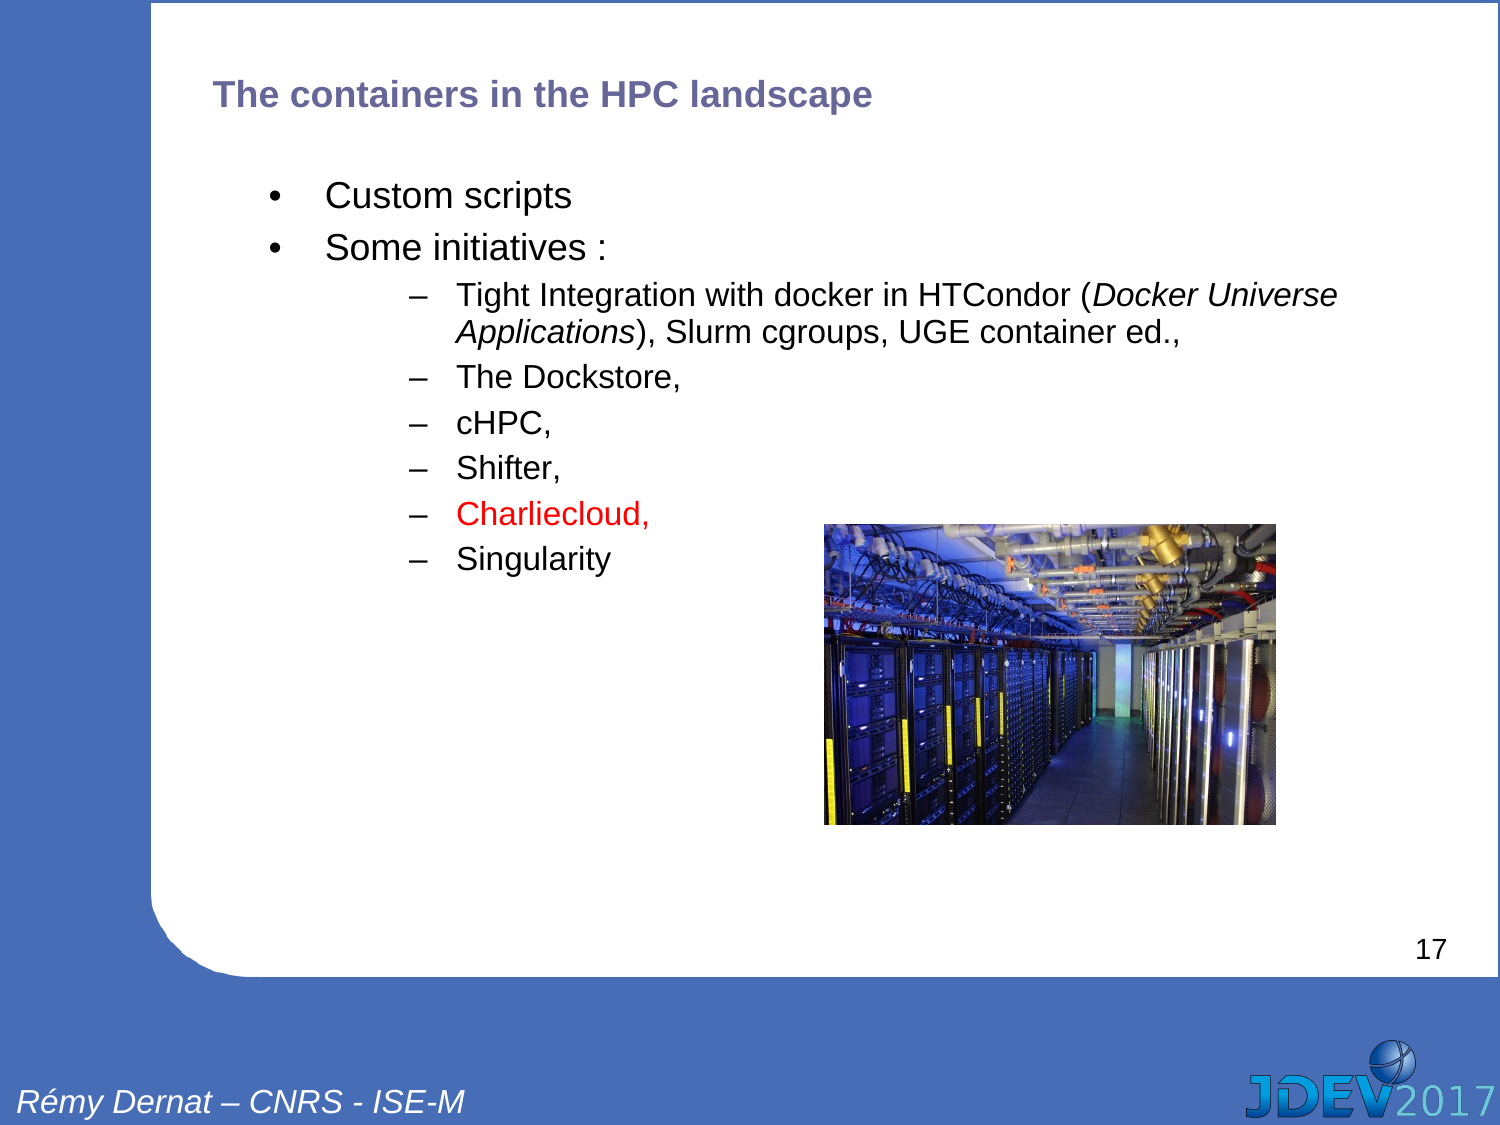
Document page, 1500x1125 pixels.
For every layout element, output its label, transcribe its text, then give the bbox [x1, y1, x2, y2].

title The containers in the HPC landscape [212, 24, 1447, 164]
list Custom scripts Some initiatives : Tight Integration with docker in HTCondor (Docker Universe Applications), Slurm cgroups, UGE container ed., The Dockstore, cHPC, Shifter, Charliecloud, Singularity [212, 174, 1448, 828]
text_box Rémy Dernat – CNRS - ISE-M [0, 1075, 488, 1125]
picture [0, 0, 1500, 1125]
